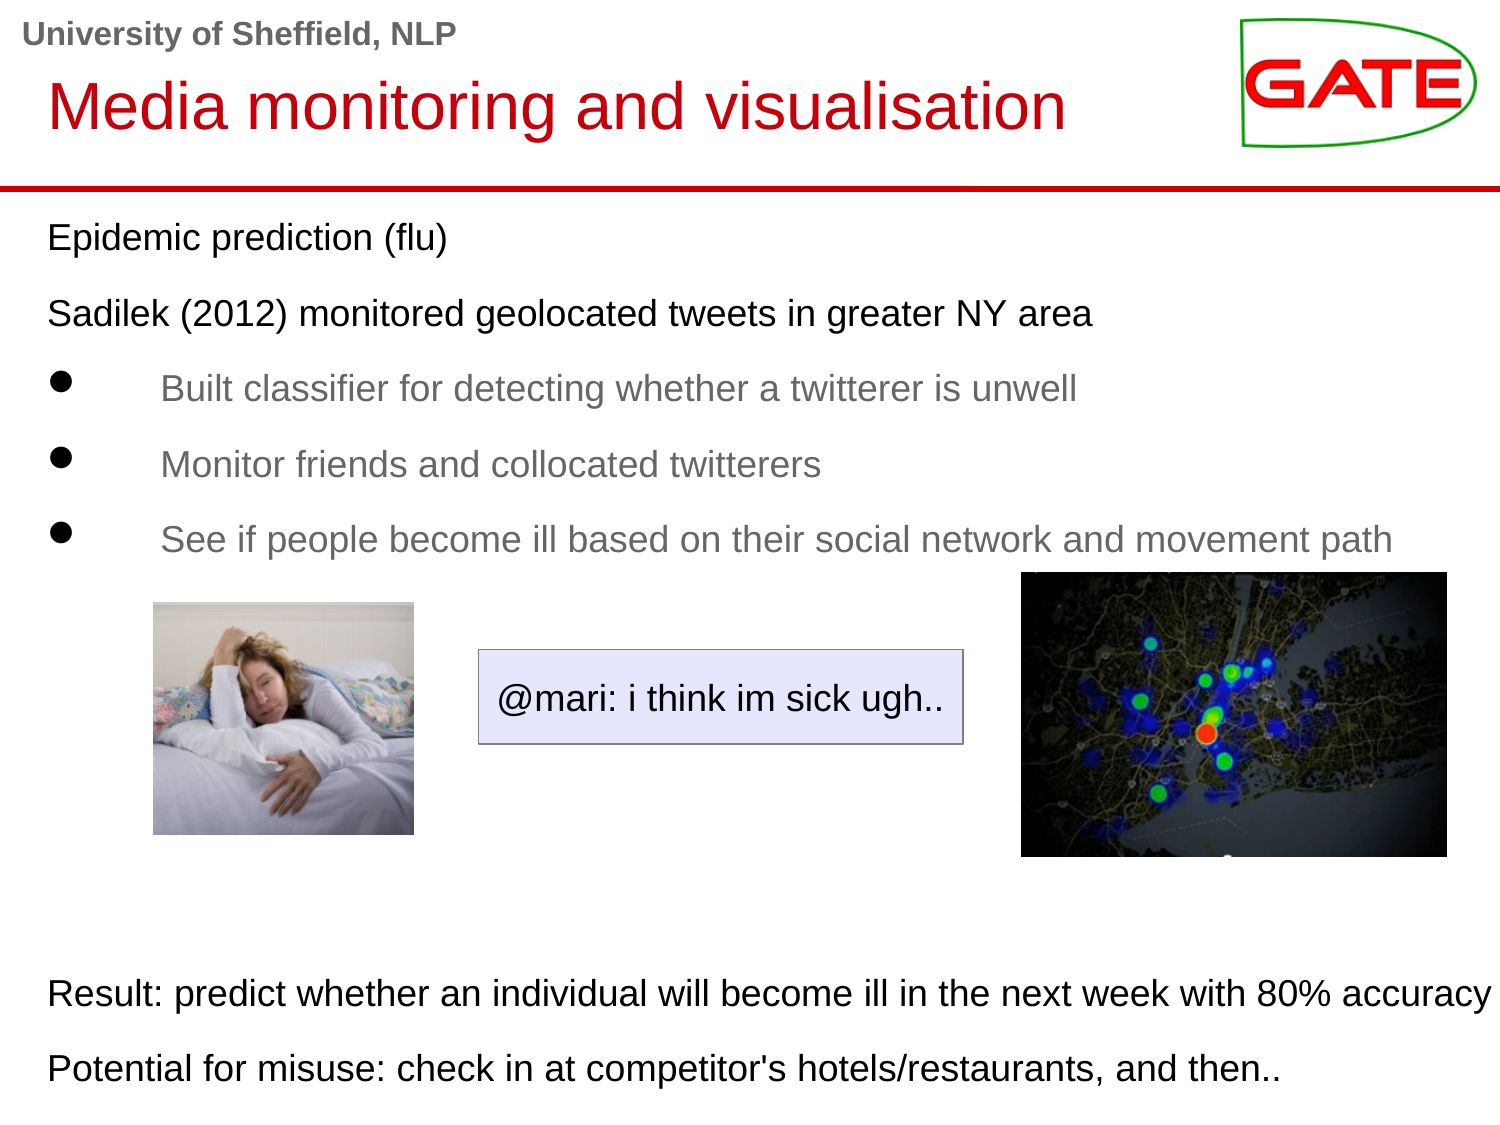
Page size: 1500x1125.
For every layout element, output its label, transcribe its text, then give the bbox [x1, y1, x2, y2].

text_box Media monitoring and visualisation [47, 47, 1267, 168]
text_box Epidemic prediction (flu) Sadilek (2012) monitored geolocated tweets in greater NY area Built classifier for detecting whether a twitterer is unwell Monitor friends and collocated twitterers See if people become ill based on their social network and movement path Result: predict whether an individual will become ill in the next week with 80% accuracy Potential for misuse: check in at competitor's hotels/restaurants, and then.. [47, 212, 1500, 1064]
picture [1021, 572, 1447, 857]
text_box @mari: i think im sick ugh.. [478, 649, 963, 744]
picture [153, 602, 414, 835]
picture [1240, 18, 1477, 148]
